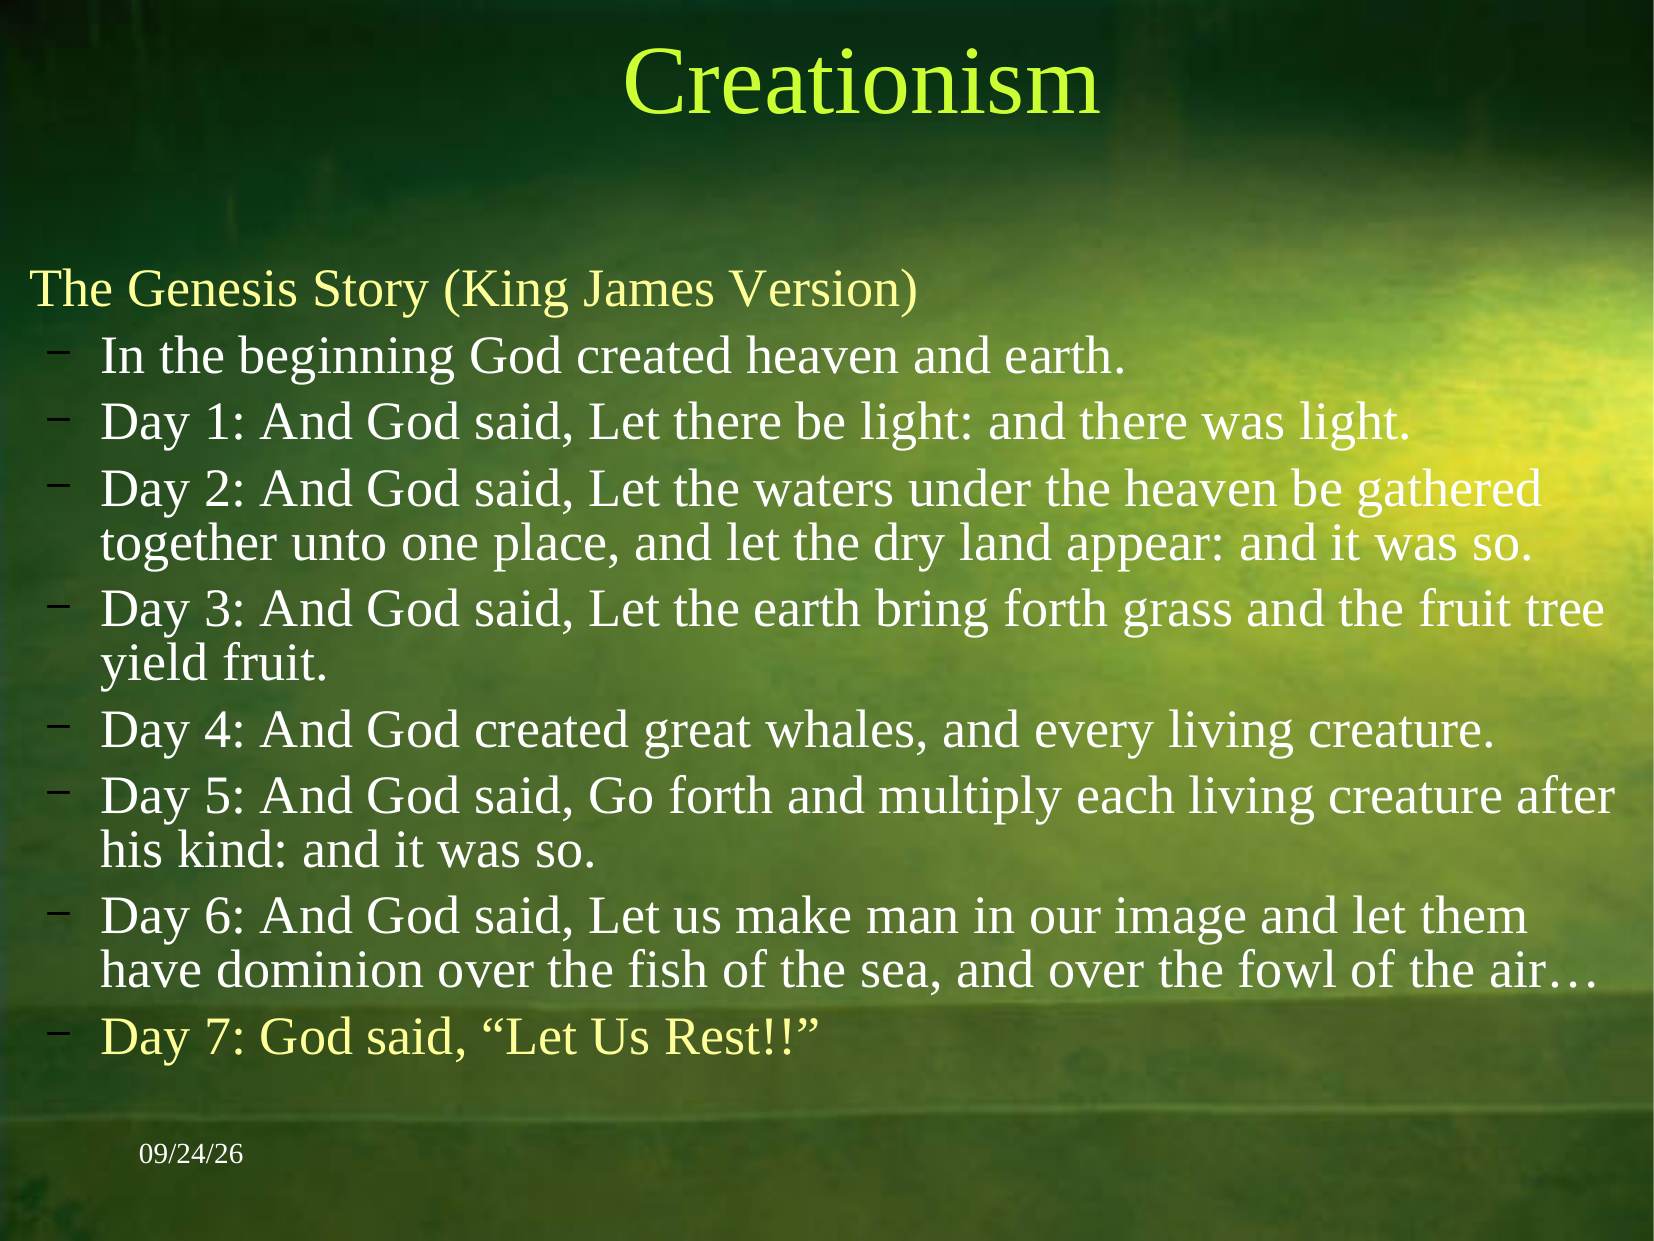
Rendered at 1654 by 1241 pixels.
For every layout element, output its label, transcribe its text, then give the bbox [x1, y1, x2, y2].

picture [0, 0, 1654, 1241]
subtitle The Genesis Story (King James Version) In the beginning God created heaven and earth. Day 1: And God said, Let there be light: and there was light. Day 2: And God said, Let the waters under the heaven be gathered together unto one place, and let the dry land appear: and it was so. Day 3: And God said, Let the earth bring forth grass and the fruit tree yield fruit. Day 4: And God created great whales, and every living creature. Day 5: And God said, Go forth and multiply each living creature after his kind: and it was so. Day 6: And God said, Let us make man in our image and let them have dominion over the fish of the sea, and over the fowl of the air… Day 7: God said, “Let Us Rest!!” [29, 177, 1625, 1152]
title Creationism [159, 26, 1565, 177]
